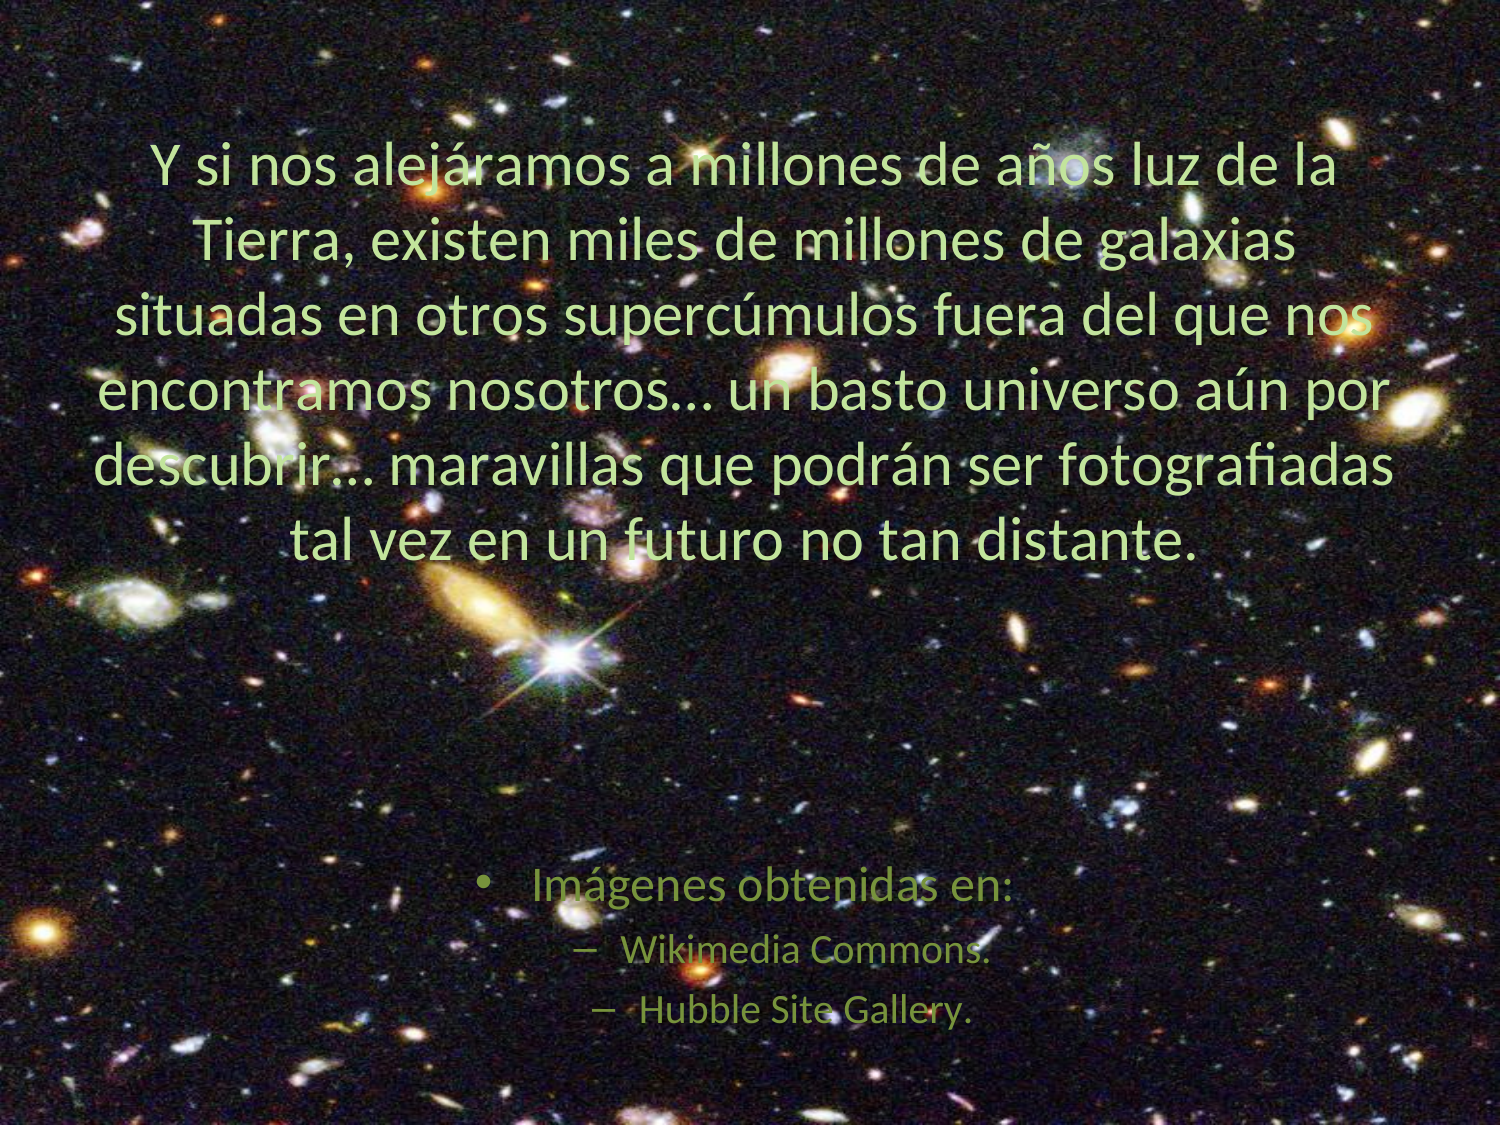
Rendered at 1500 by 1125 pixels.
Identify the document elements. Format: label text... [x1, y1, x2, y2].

list Imágenes obtenidas en: Wikimedia Commons. Hubble Site Gallery. [70, 843, 1421, 1067]
picture [0, 0, 1500, 1125]
title Y si nos alejáramos a millones de años luz de la Tierra, existen miles de millones de galaxias situadas en otros supercúmulos fuera del que nos encontramos nosotros… un basto universo aún por descubrir… maravillas que podrán ser fotografiadas tal vez en un futuro no tan distante. [70, 128, 1421, 647]
